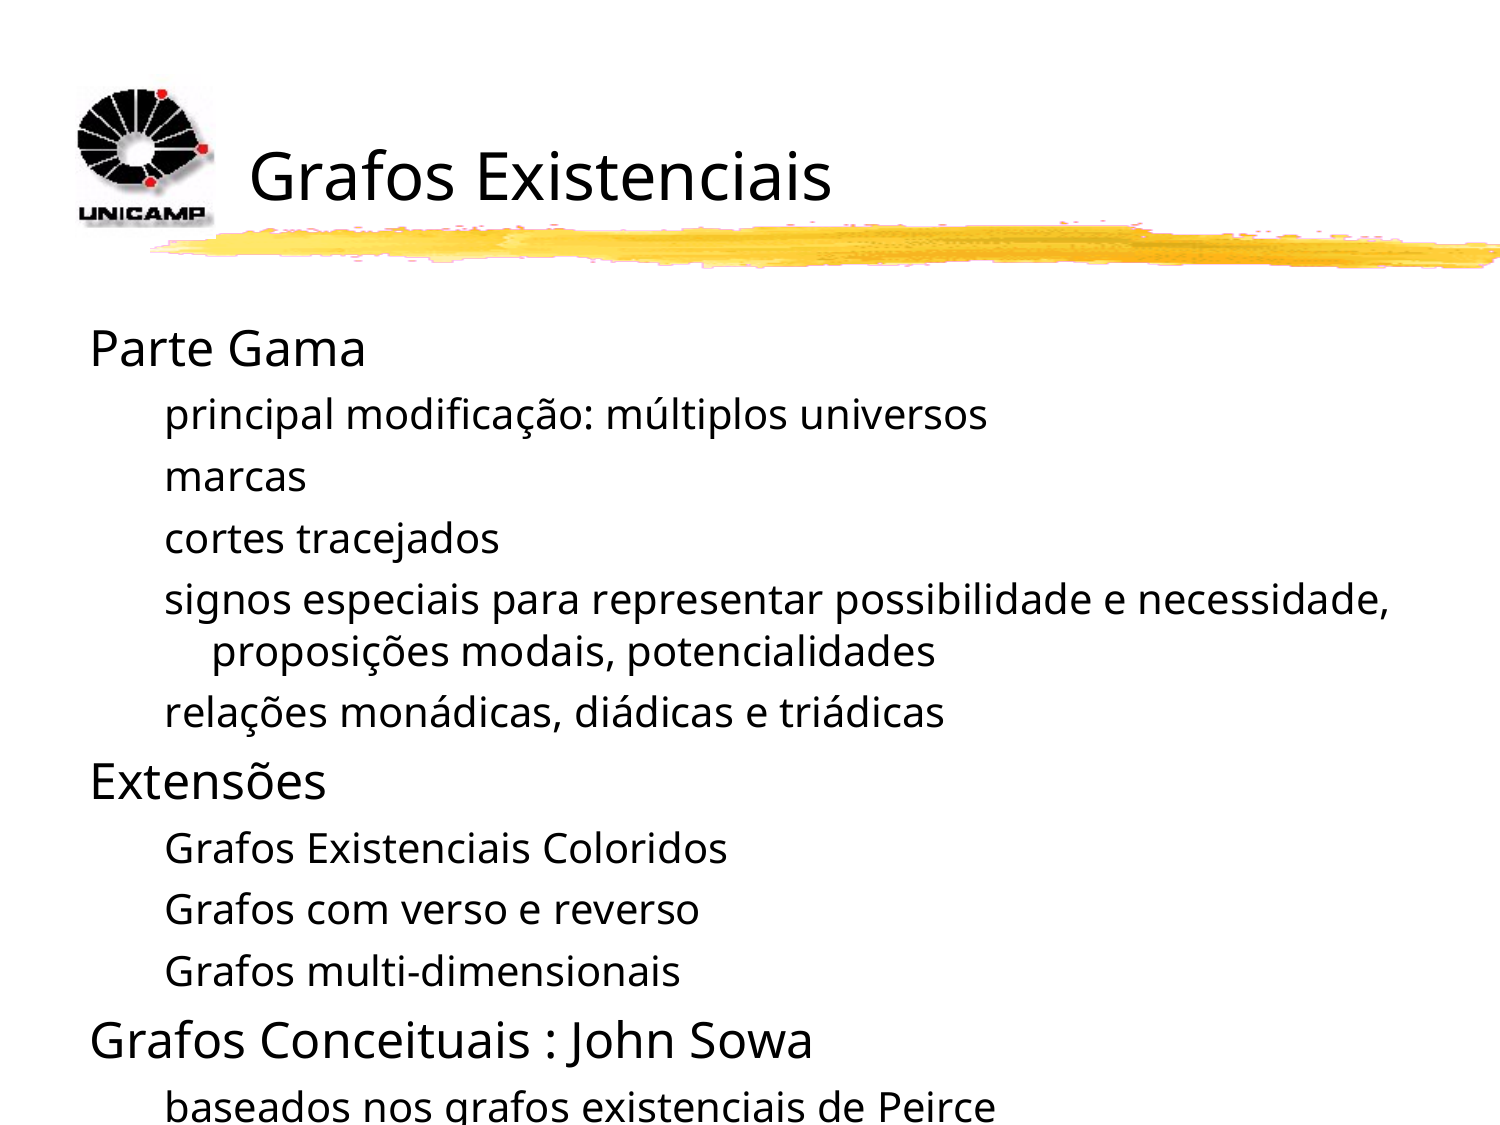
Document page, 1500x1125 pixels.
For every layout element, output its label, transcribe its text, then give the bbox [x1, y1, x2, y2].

list Parte Gama principal modificação: múltiplos universos marcas cortes tracejados signos especiais para representar possibilidade e necessidade, proposições modais, potencialidades relações monádicas, diádicas e triádicas Extensões Grafos Existenciais Coloridos Grafos com verso e reverso Grafos multi-dimensionais Grafos Conceituais : John Sowa baseados nos grafos existenciais de Peirce [74, 309, 1417, 1056]
title Grafos Existenciais [233, 37, 1434, 225]
picture [75, 74, 1500, 279]
